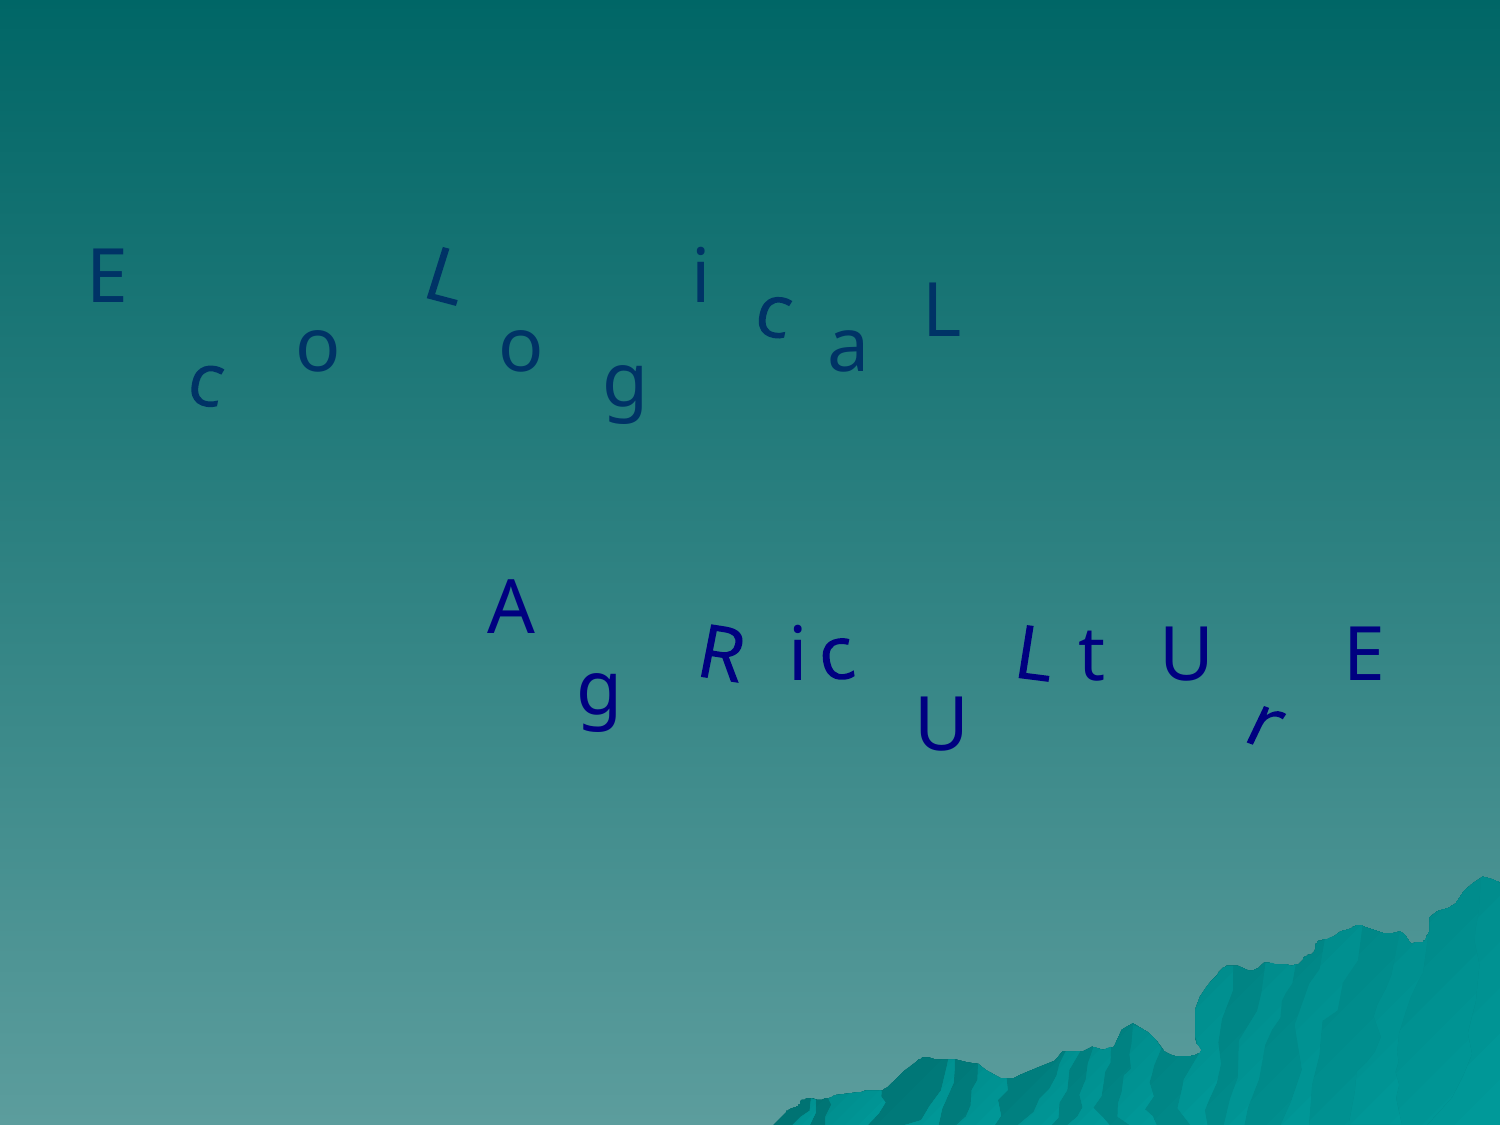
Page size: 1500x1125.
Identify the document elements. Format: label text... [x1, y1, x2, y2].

text_box g [583, 323, 667, 520]
text_box L [967, 592, 1060, 798]
text_box U [1141, 597, 1232, 794]
text_box a [802, 289, 895, 414]
text_box c [132, 314, 271, 456]
text_box R [655, 592, 772, 797]
text_box L [895, 254, 990, 448]
text_box E [1325, 597, 1403, 794]
text_box o [458, 289, 584, 393]
text_box i [677, 219, 711, 414]
text_box E [53, 219, 163, 414]
text_box c [714, 250, 818, 450]
text_box t [1049, 597, 1134, 794]
text_box A [466, 550, 556, 747]
text_box g [558, 632, 641, 832]
text_box i [773, 597, 804, 794]
text_box r [1199, 656, 1325, 798]
text_box U [896, 667, 989, 809]
text_box o [271, 289, 366, 463]
text_box L [360, 210, 509, 418]
text_box c [794, 594, 890, 796]
